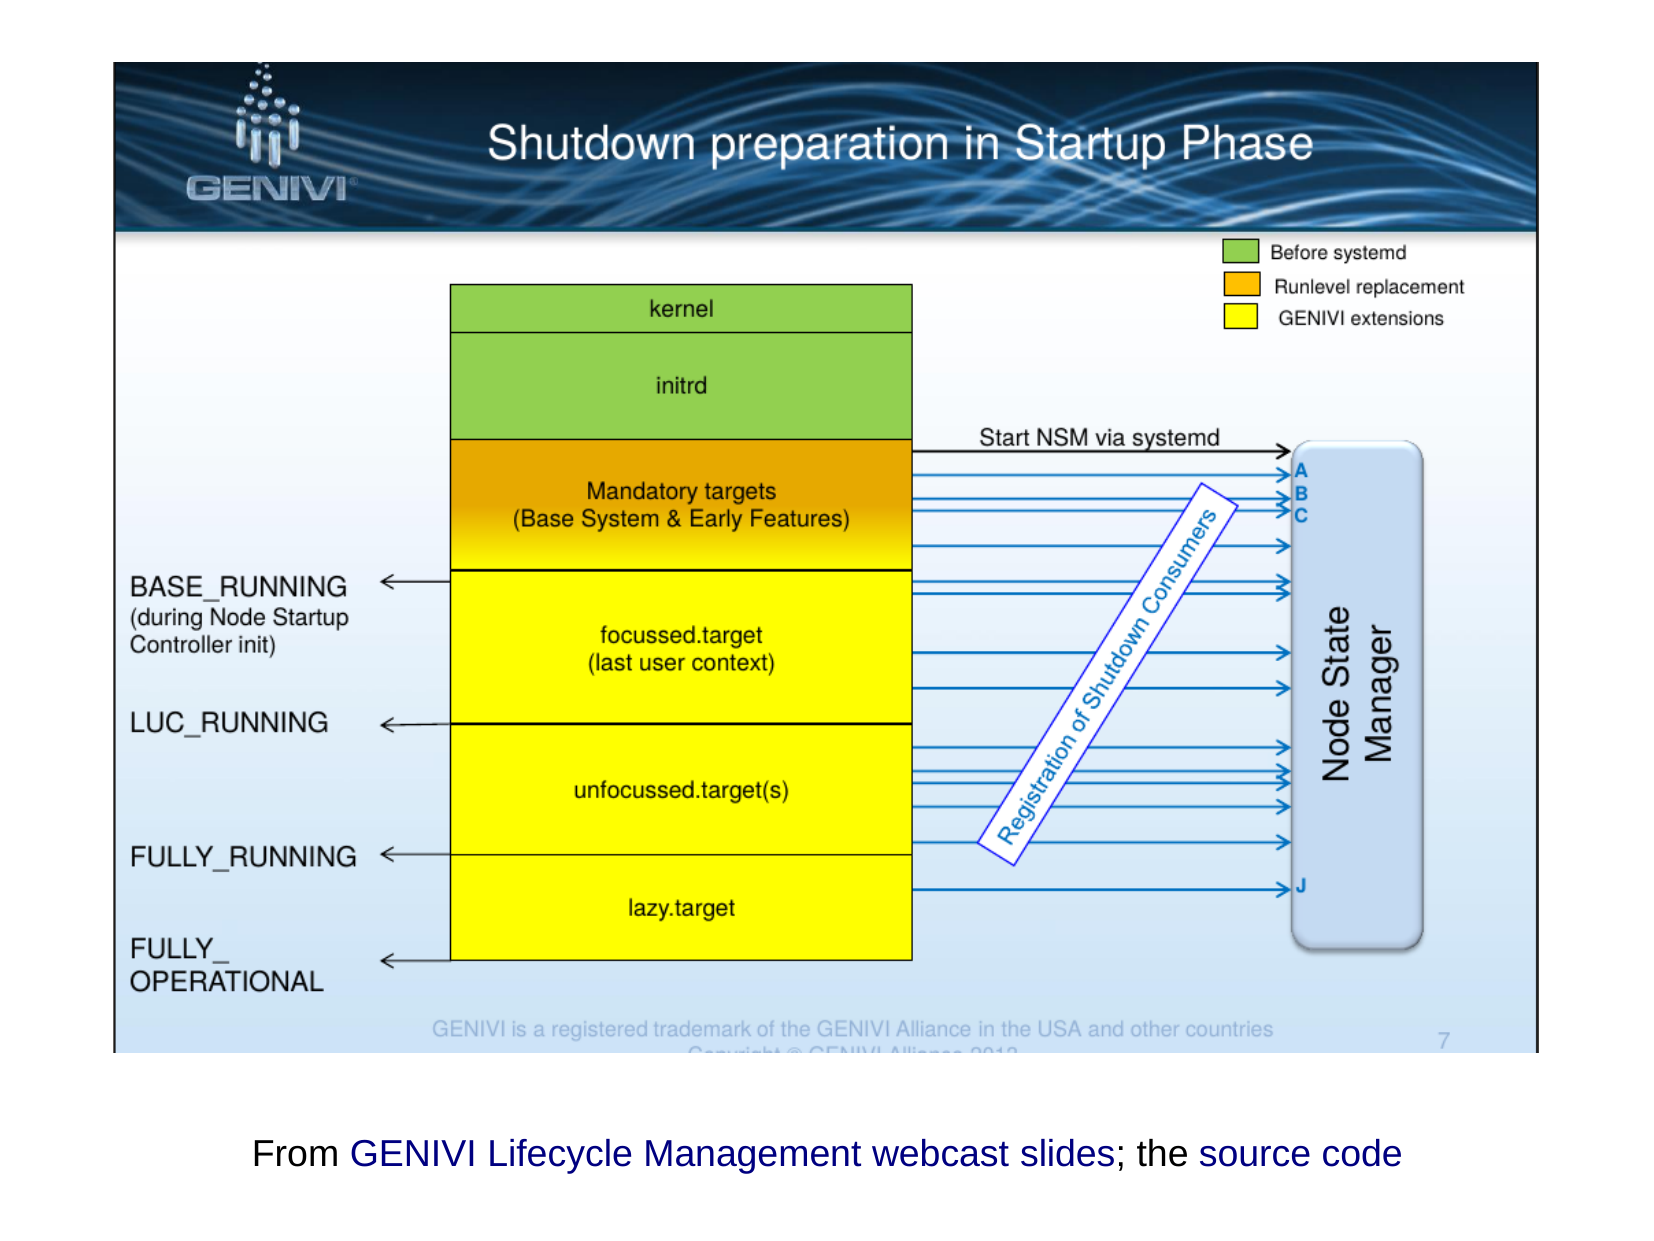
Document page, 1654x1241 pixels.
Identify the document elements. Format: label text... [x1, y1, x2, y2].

picture [113, 62, 1539, 1053]
text_box From GENIVI Lifecycle Management webcast slides; the source code [237, 1125, 1416, 1182]
